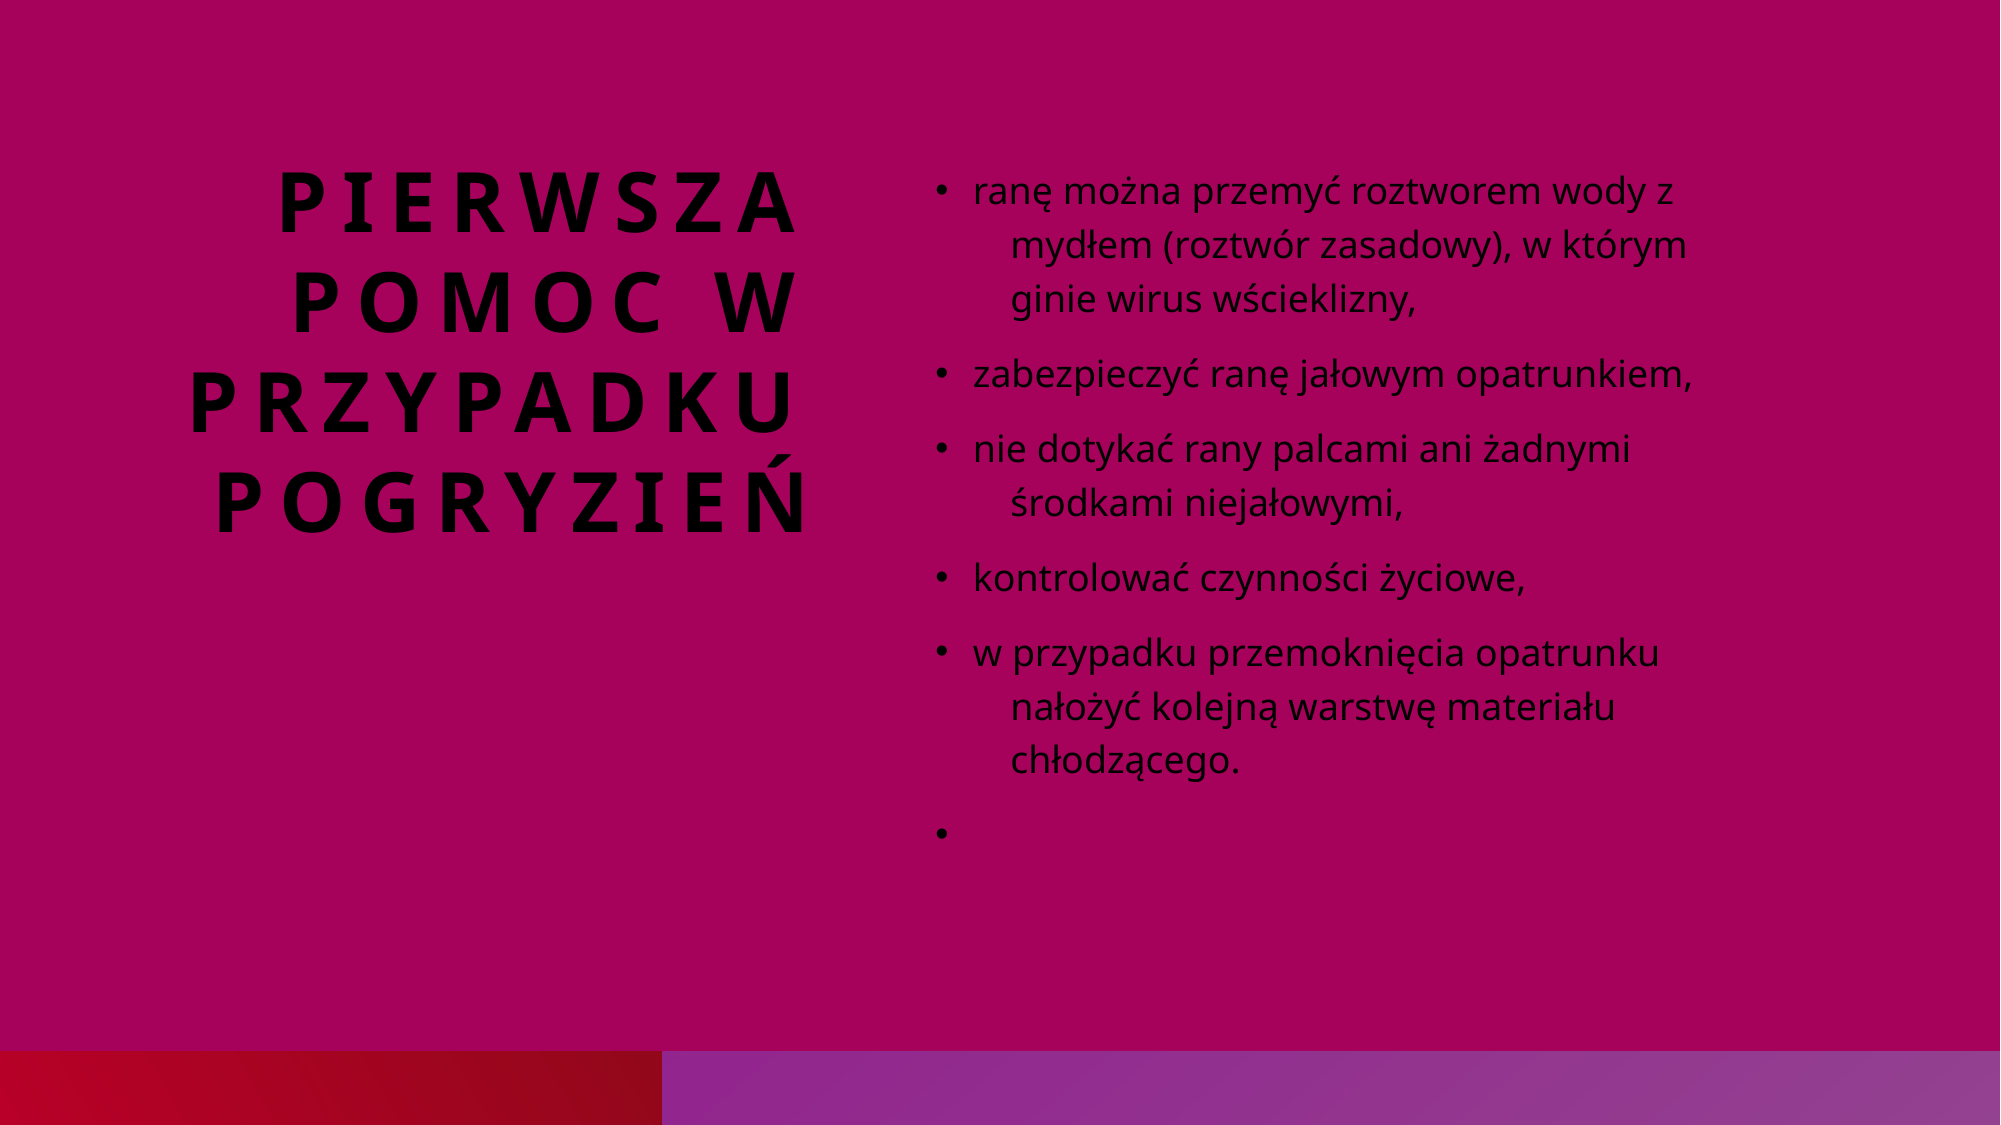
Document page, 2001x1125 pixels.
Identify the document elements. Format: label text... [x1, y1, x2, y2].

text_box [0, 0, 2000, 1125]
list ranę można przemyć roztworem wody z mydłem (roztwór zasadowy), w którym ginie wirus wścieklizny, zabezpieczyć ranę jałowym opatrunkiem, nie dotykać rany palcami ani żadnymi środkami niejałowymi, kontrolować czynności życiowe, w przypadku przemoknięcia opatrunku nałożyć kolejną warstwę materiału chłodzącego. [935, 158, 1776, 964]
title Pierwsza pomoc w przypadku pogryzień [186, 149, 856, 802]
